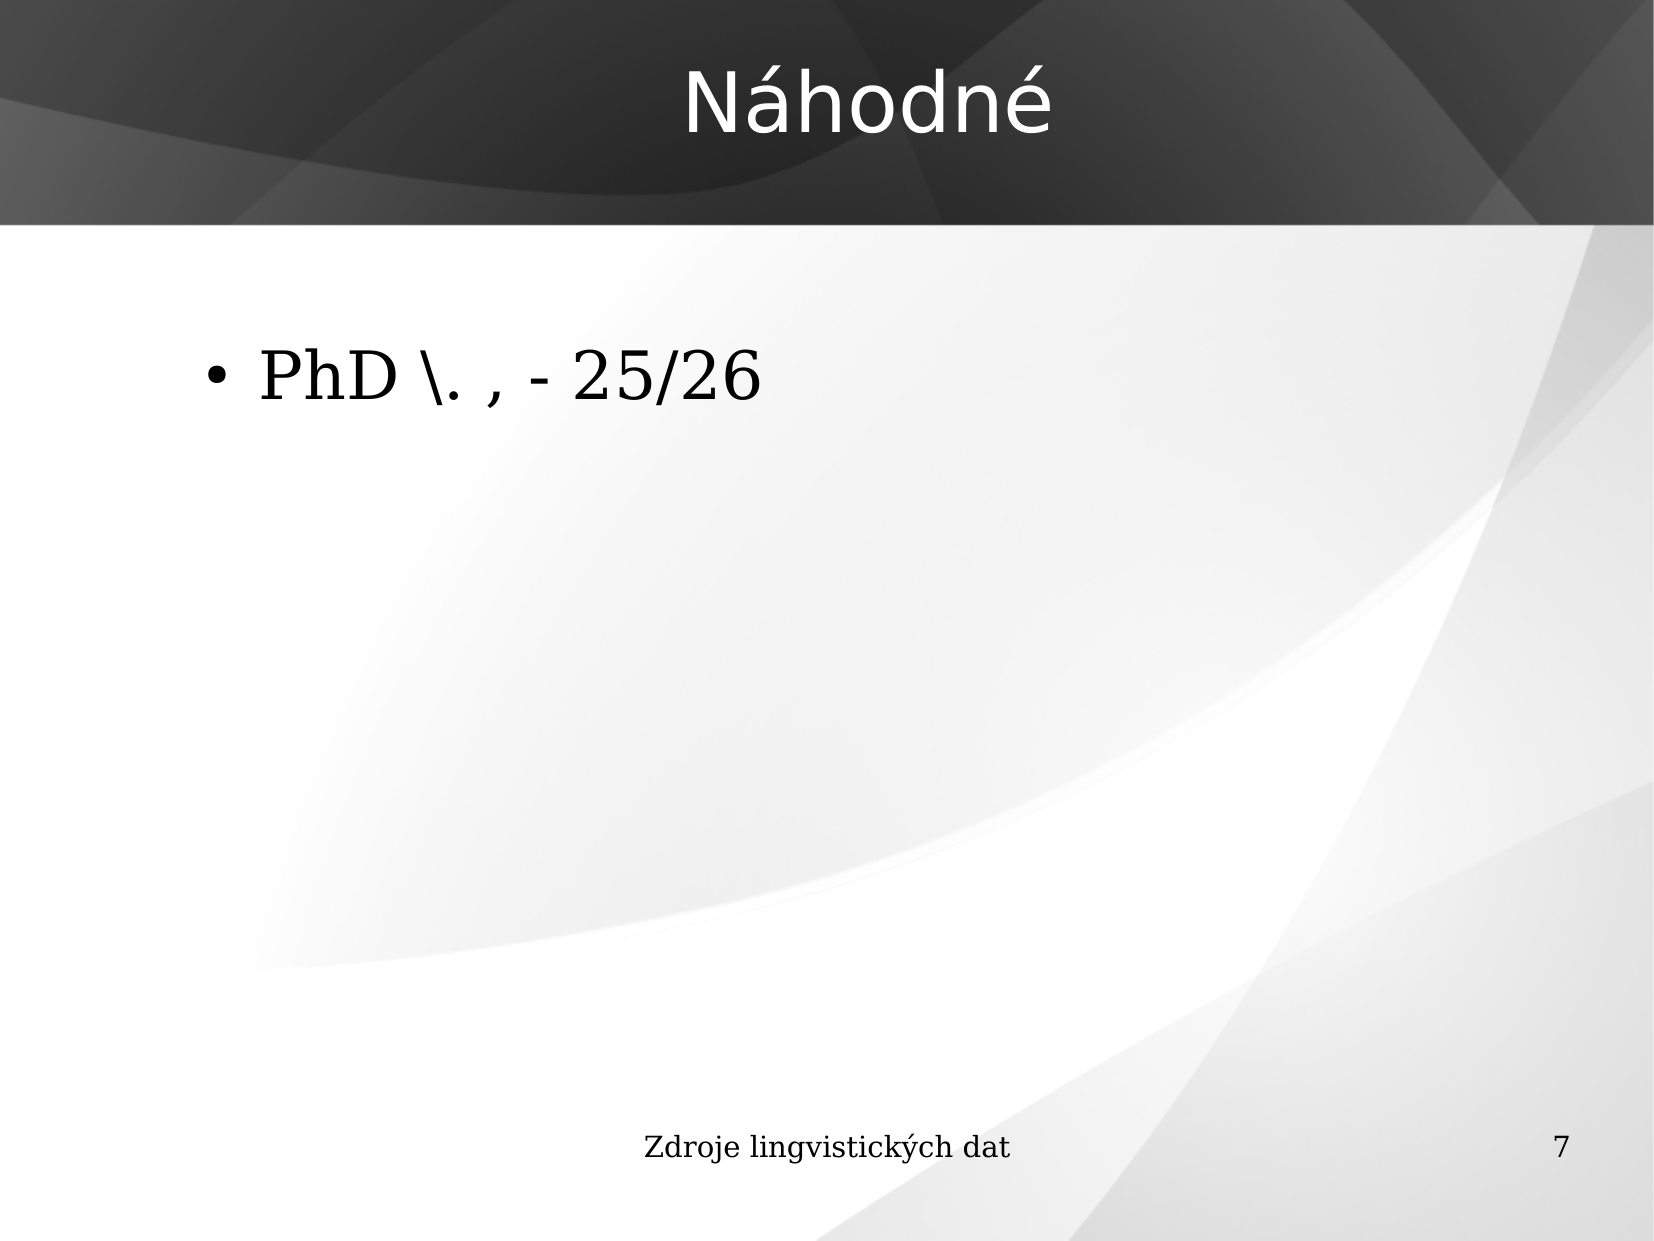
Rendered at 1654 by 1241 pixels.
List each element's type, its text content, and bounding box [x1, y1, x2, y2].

title Náhodné [124, 0, 1613, 208]
picture [0, 0, 1654, 1241]
list PhD \. , - 25/26 [187, 337, 1538, 1013]
